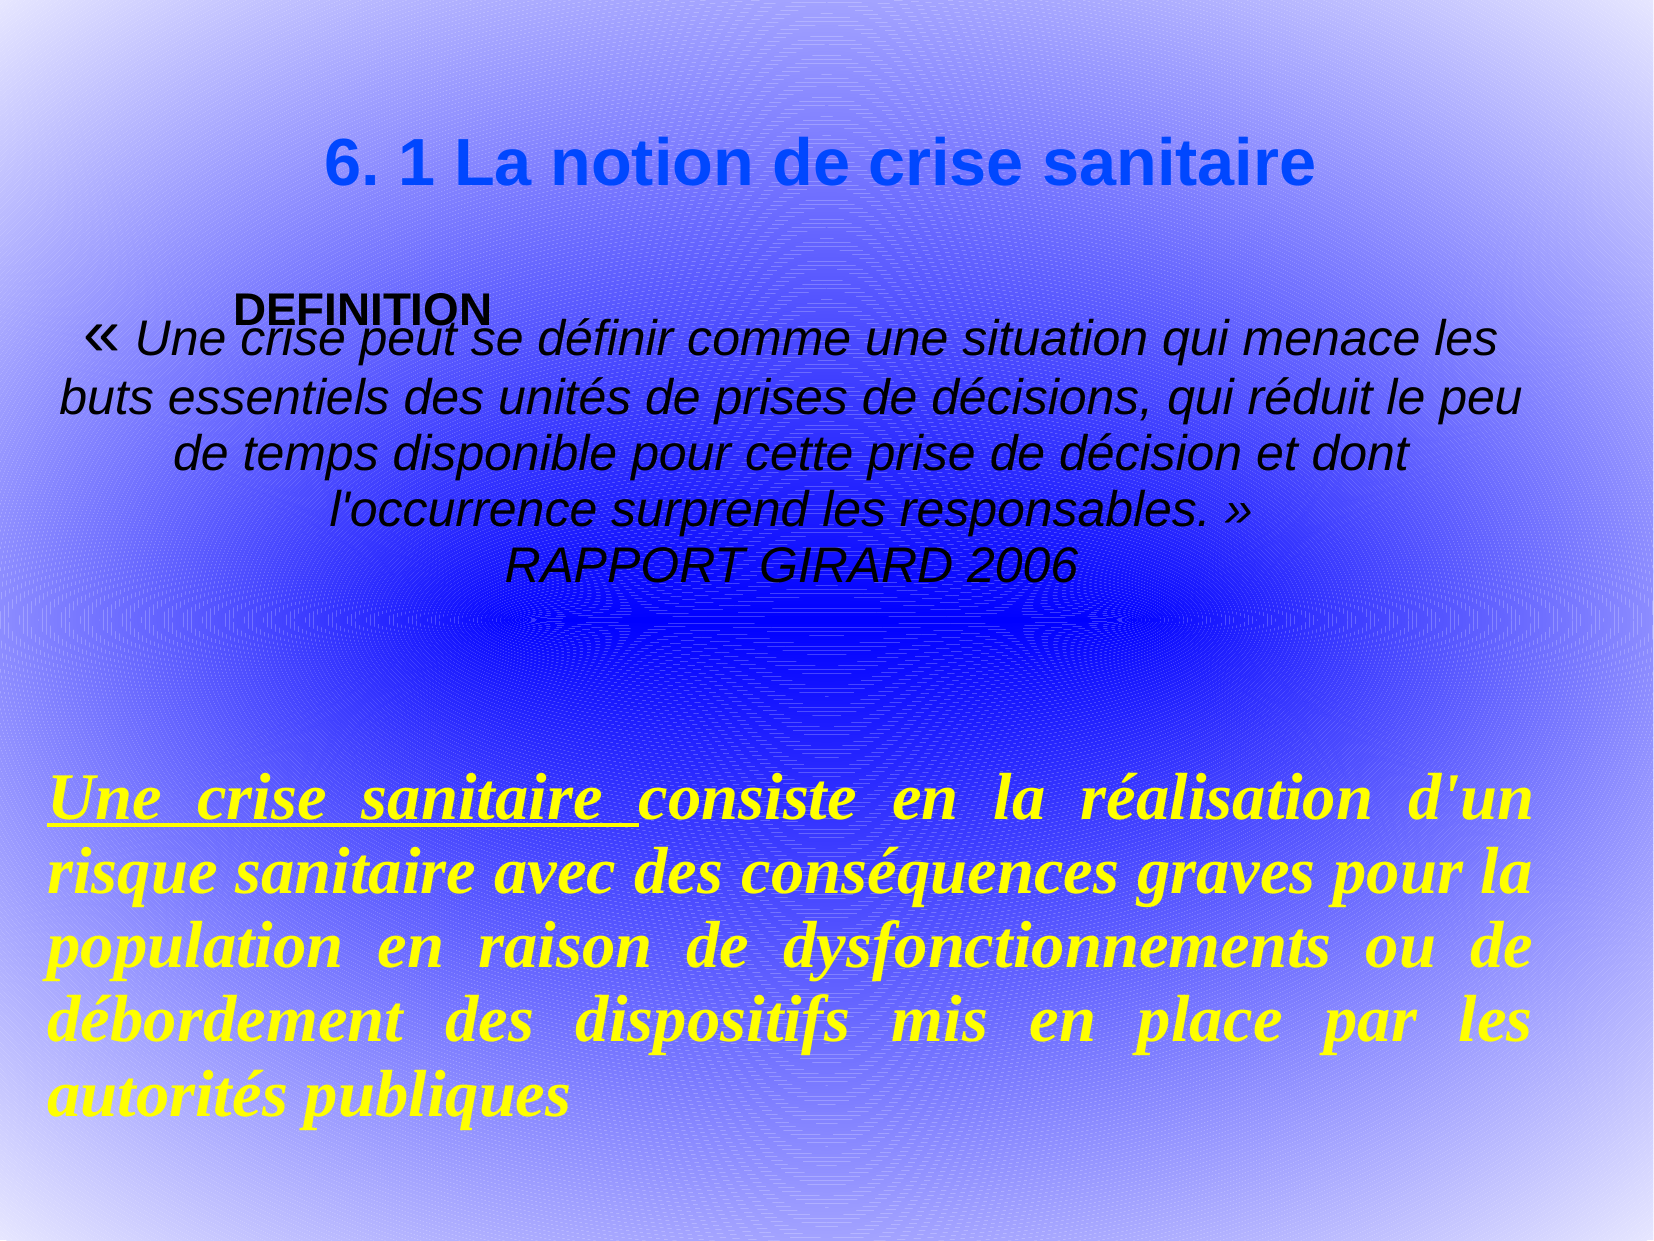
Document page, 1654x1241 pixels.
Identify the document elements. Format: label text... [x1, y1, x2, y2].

subtitle « Une crise peut se définir comme une situation qui menace les buts essentiels des unités de prises de décisions, qui réduit le peu de temps disponible pour cette prise de décision et dont l'occurrence surprend les responsables. » RAPPORT GIRARD 2006 Une crise sanitaire consiste en la réalisation d'un risque sanitaire avec des conséquences graves pour la population en raison de dysfonctionnements ou de débordement des dispositifs mis en place par les autorités publiques [47, 294, 1536, 1131]
text_box DEFINITION [147, 265, 591, 355]
title 6. 1 La notion de crise sanitaire [76, 58, 1565, 266]
